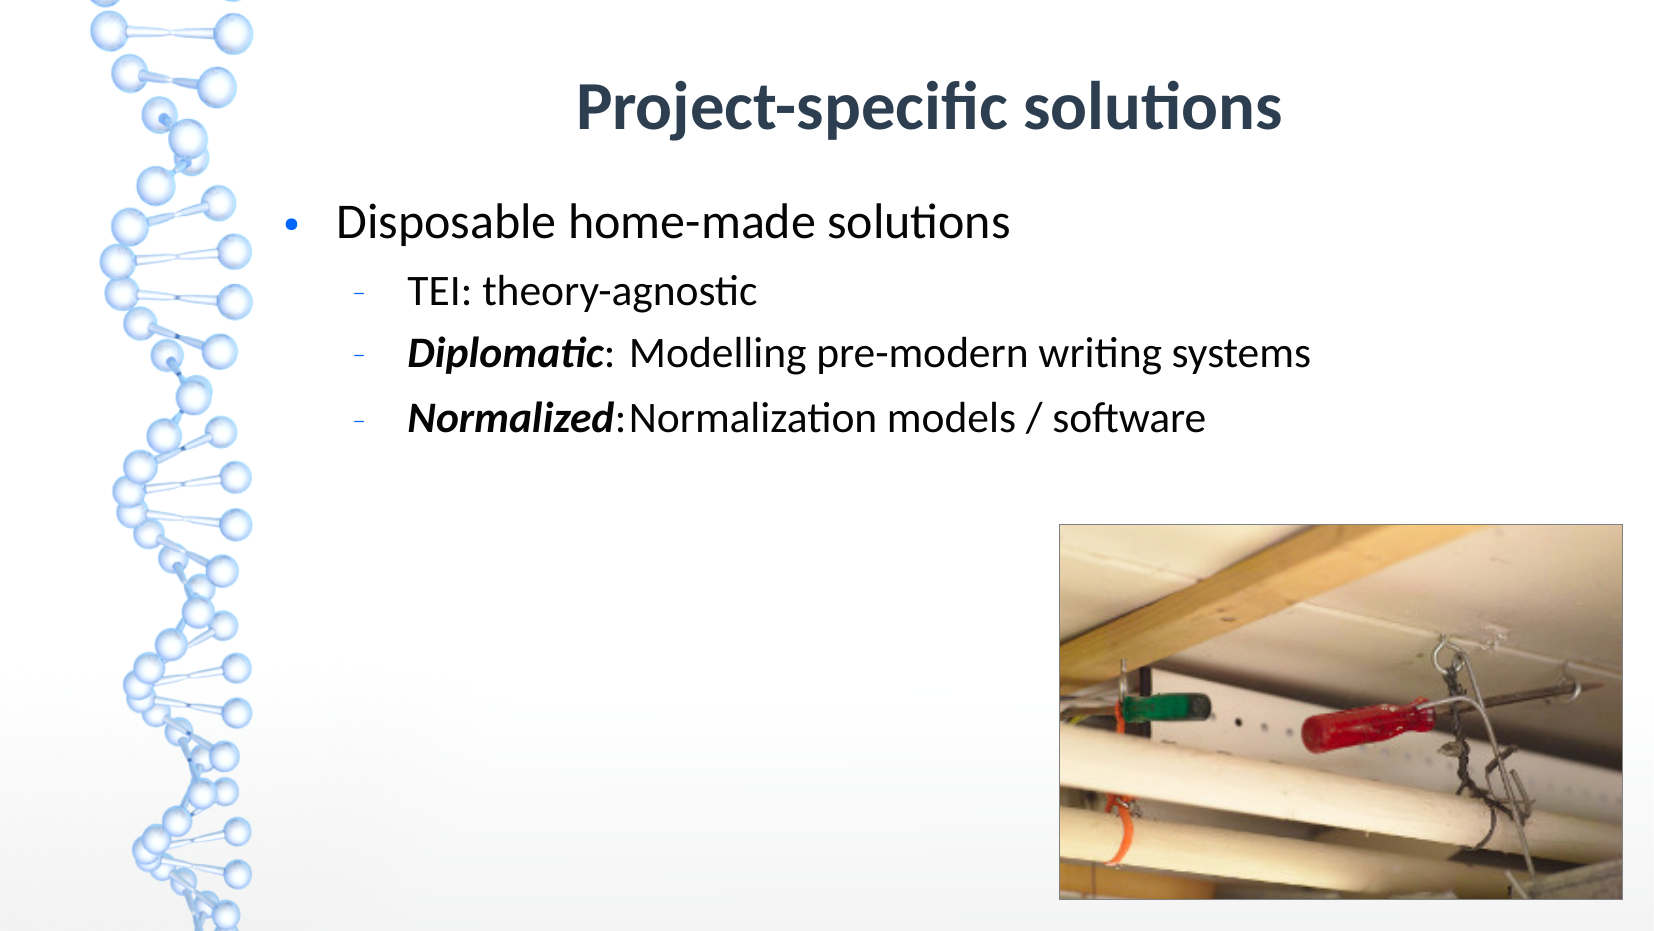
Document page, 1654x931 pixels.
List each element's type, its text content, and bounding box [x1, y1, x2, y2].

list Disposable home-made solutions TEI: theory-agnostic Diplomatic: Modelling pre-modern writing systems Normalized: Normalization models / software [265, 200, 1623, 900]
picture [0, 0, 1654, 931]
title Project-specific solutions [265, 35, 1595, 189]
